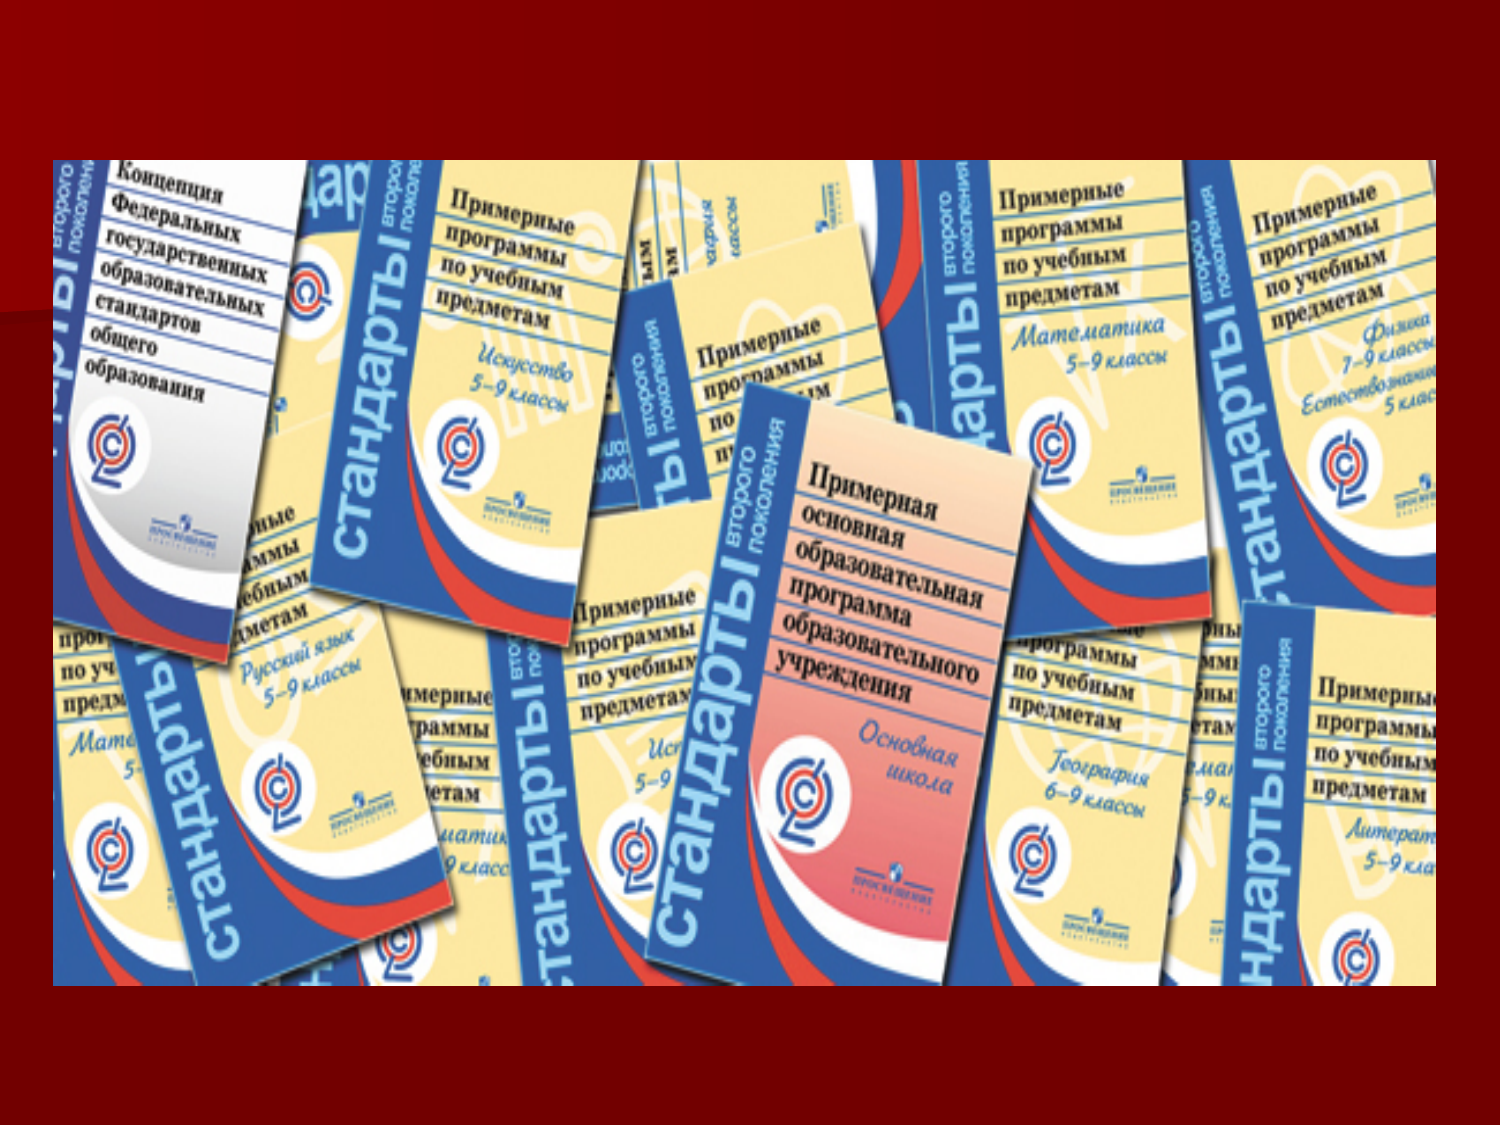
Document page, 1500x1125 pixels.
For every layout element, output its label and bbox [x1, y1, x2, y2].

picture [53, 160, 1436, 986]
